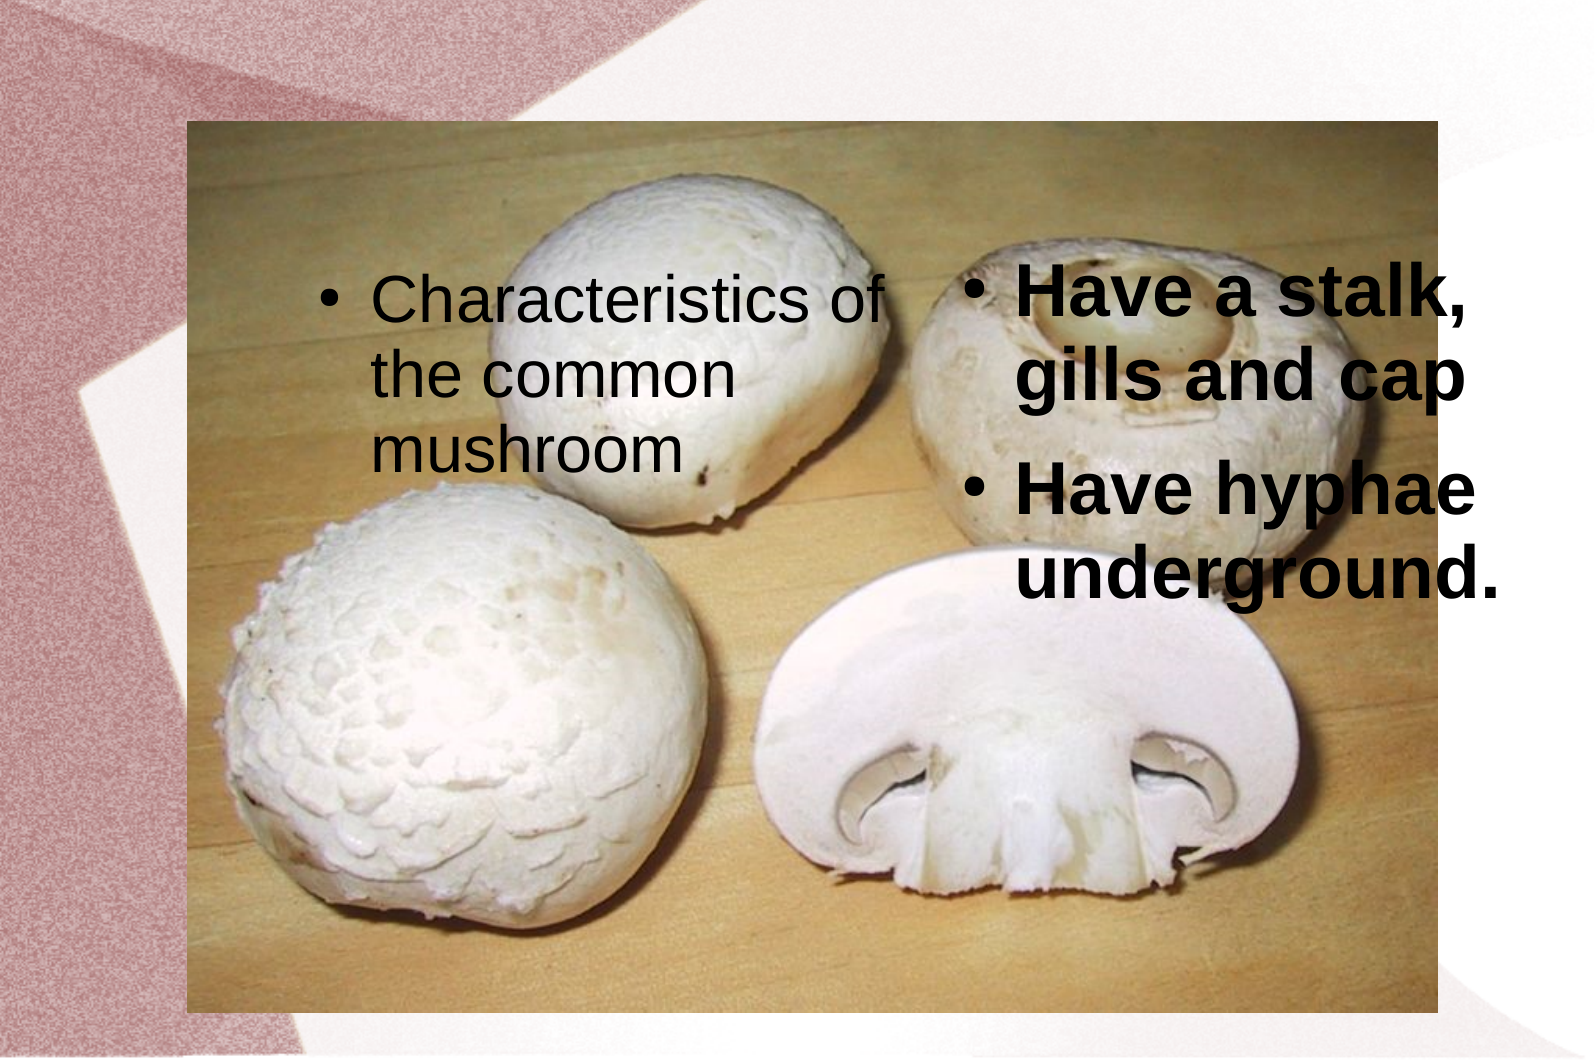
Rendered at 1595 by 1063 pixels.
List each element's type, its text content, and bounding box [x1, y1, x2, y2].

list Have a stalk, gills and cap Have hyphae underground. [943, 248, 1544, 770]
list Characteristics of the common mushroom [300, 262, 901, 784]
picture [0, 0, 1595, 1063]
